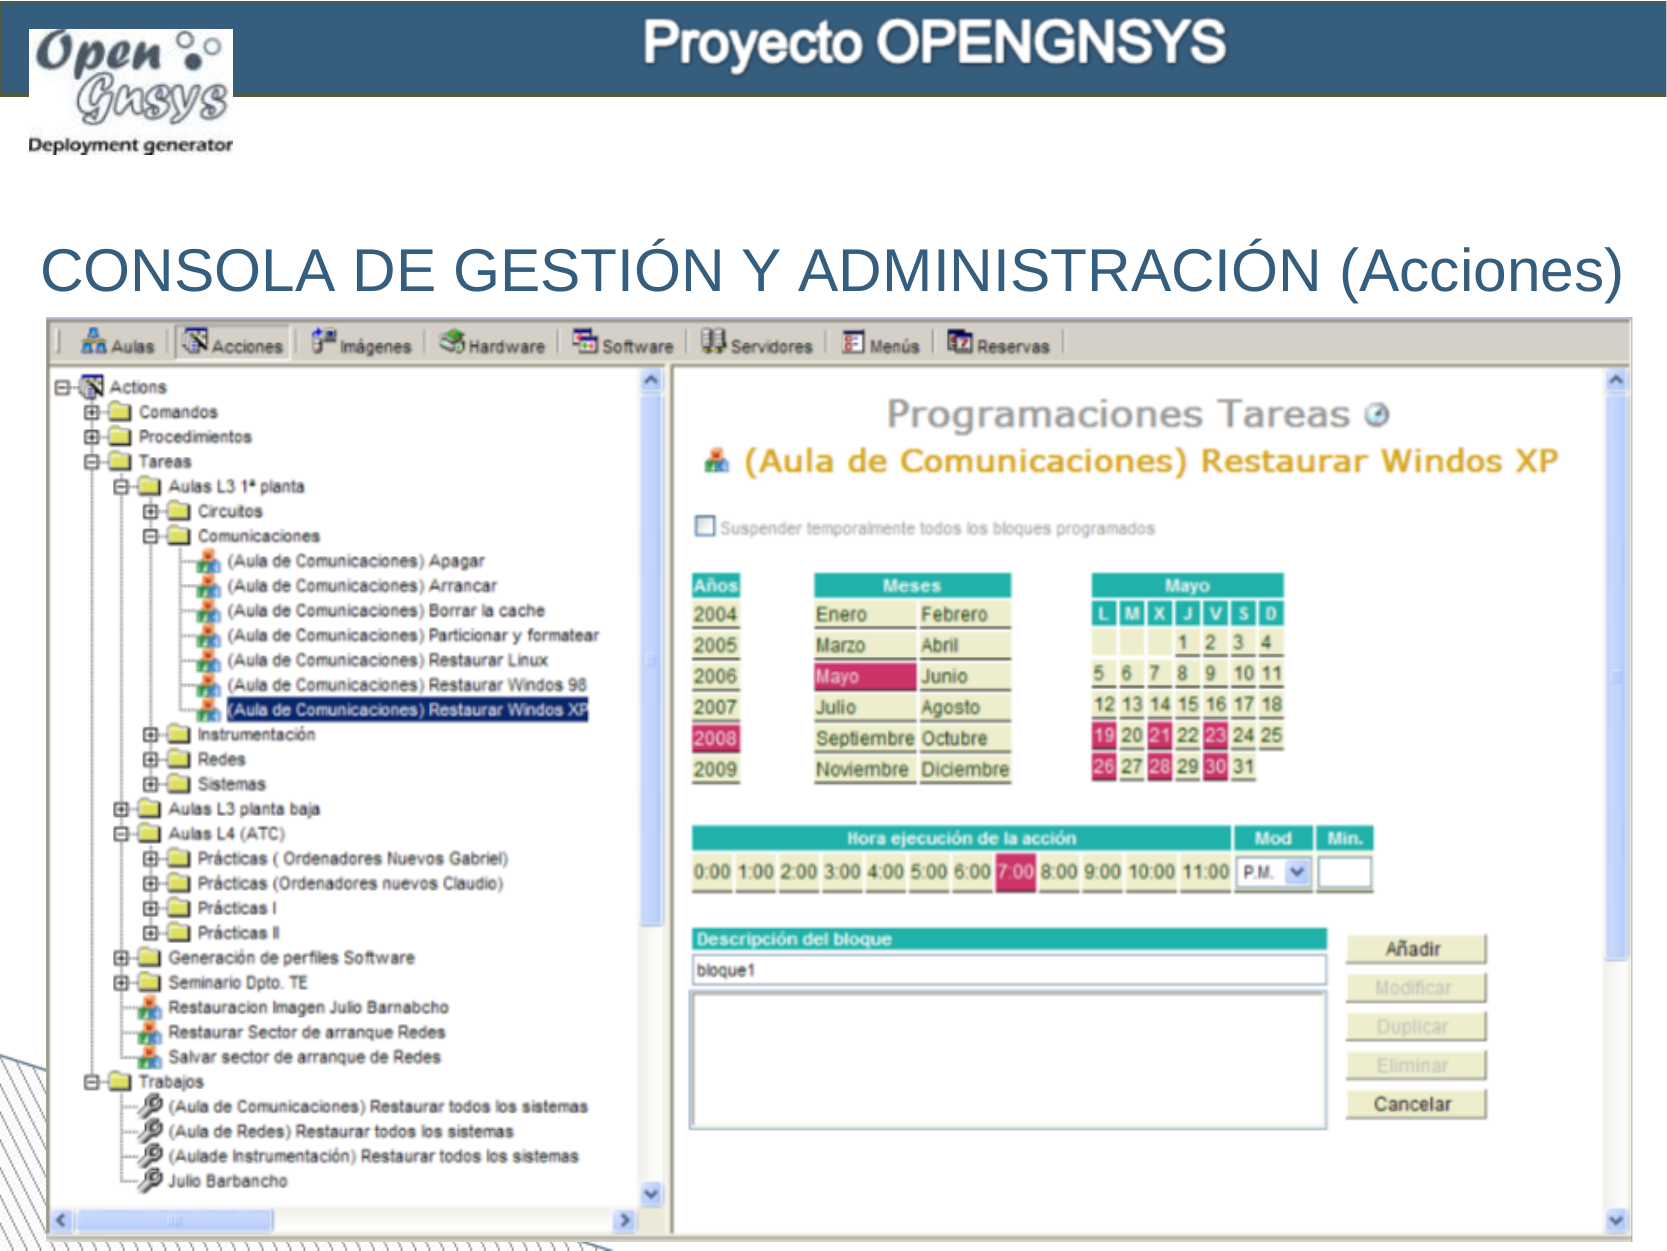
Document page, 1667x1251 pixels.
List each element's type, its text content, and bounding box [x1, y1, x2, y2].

text_box CONSOLA DE GESTIÓN Y ADMINISTRACIÓN (Acciones) [7, 236, 1660, 306]
picture [0, 0, 1667, 1251]
